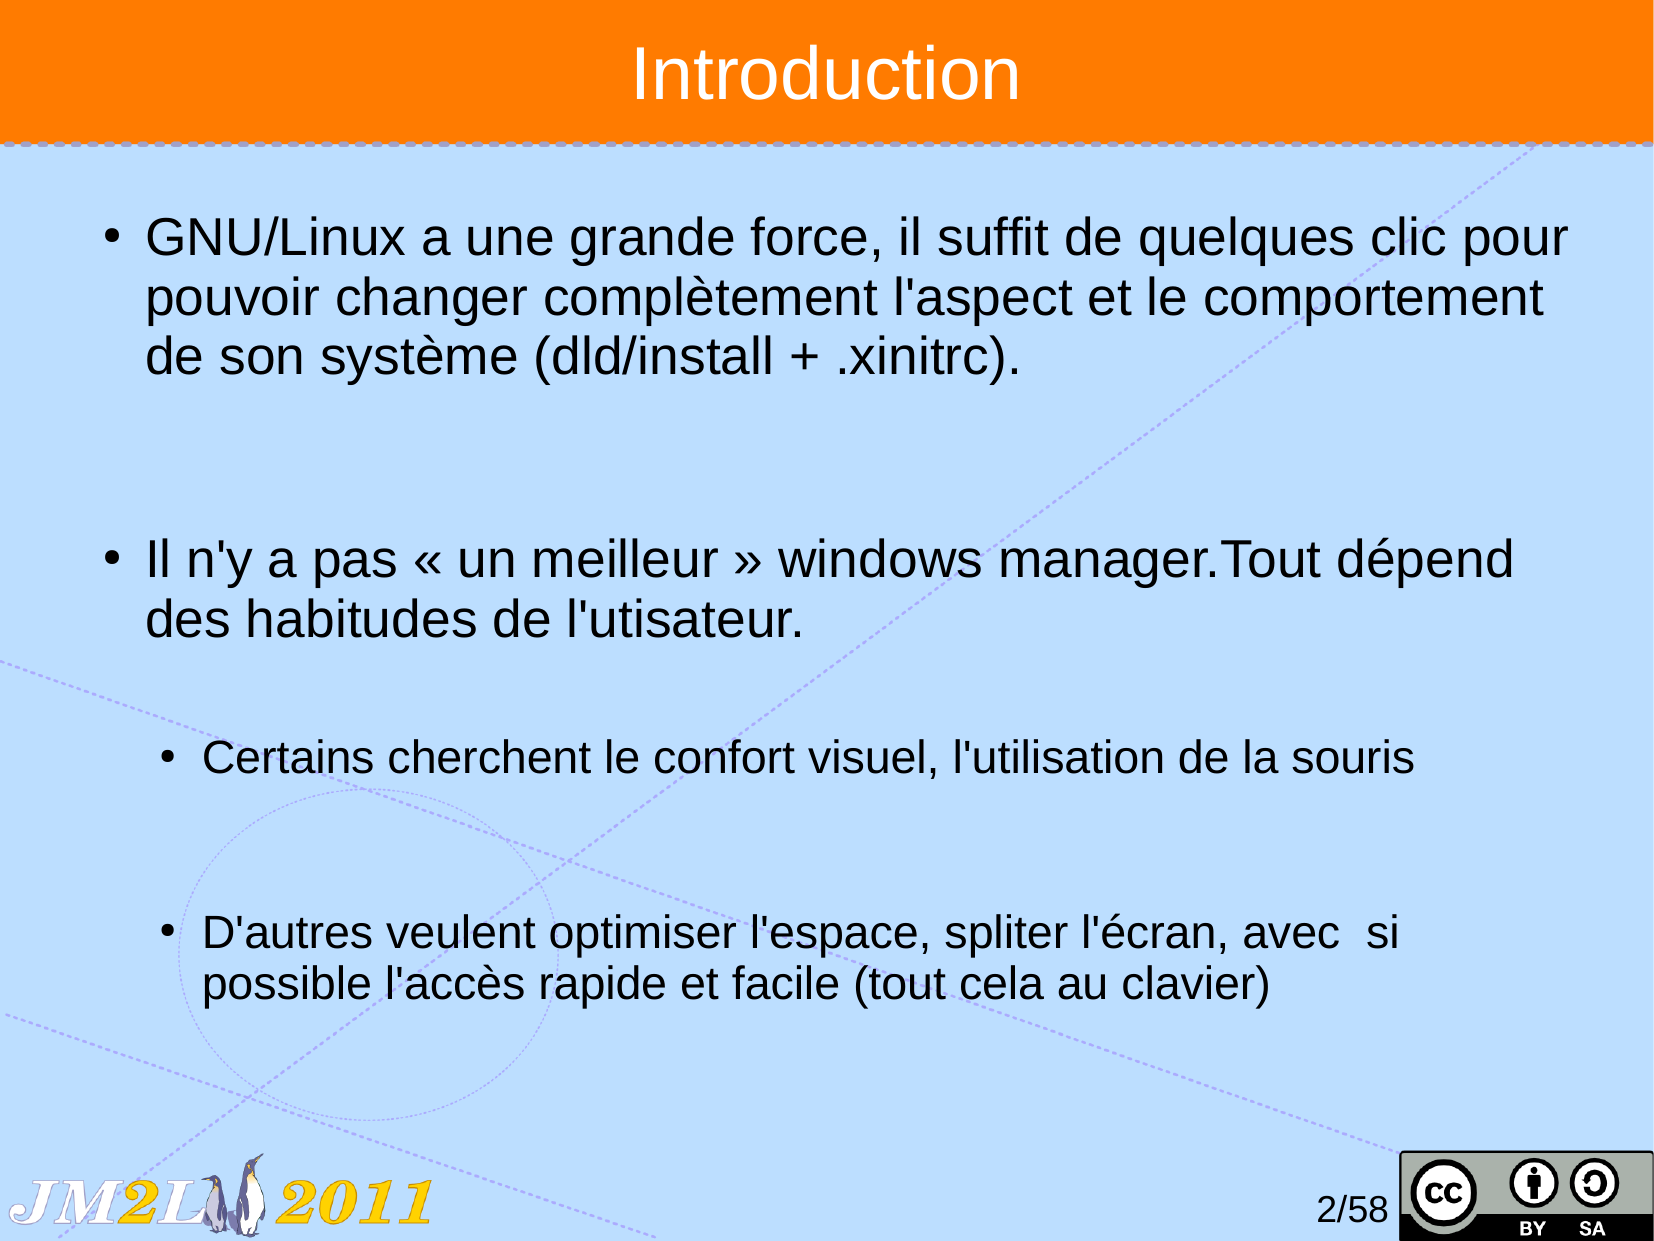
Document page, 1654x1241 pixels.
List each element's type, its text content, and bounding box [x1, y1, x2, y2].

picture [0, 0, 1654, 1241]
title Introduction [29, 0, 1625, 148]
list GNU/Linux a une grande force, il suffit de quelques clic pour pouvoir changer complètement l'aspect et le comportement de son système (dld/install + .xinitrc). Il n'y a pas « un meilleur » windows manager.Tout dépend des habitudes de l'utisateur. Certains cherchent le confort visuel, l'utilisation de la souris D'autres veulent optimiser l'espace, spliter l'écran, avec si possible l'accès rapide et facile (tout cela au clavier) [88, 206, 1577, 1026]
